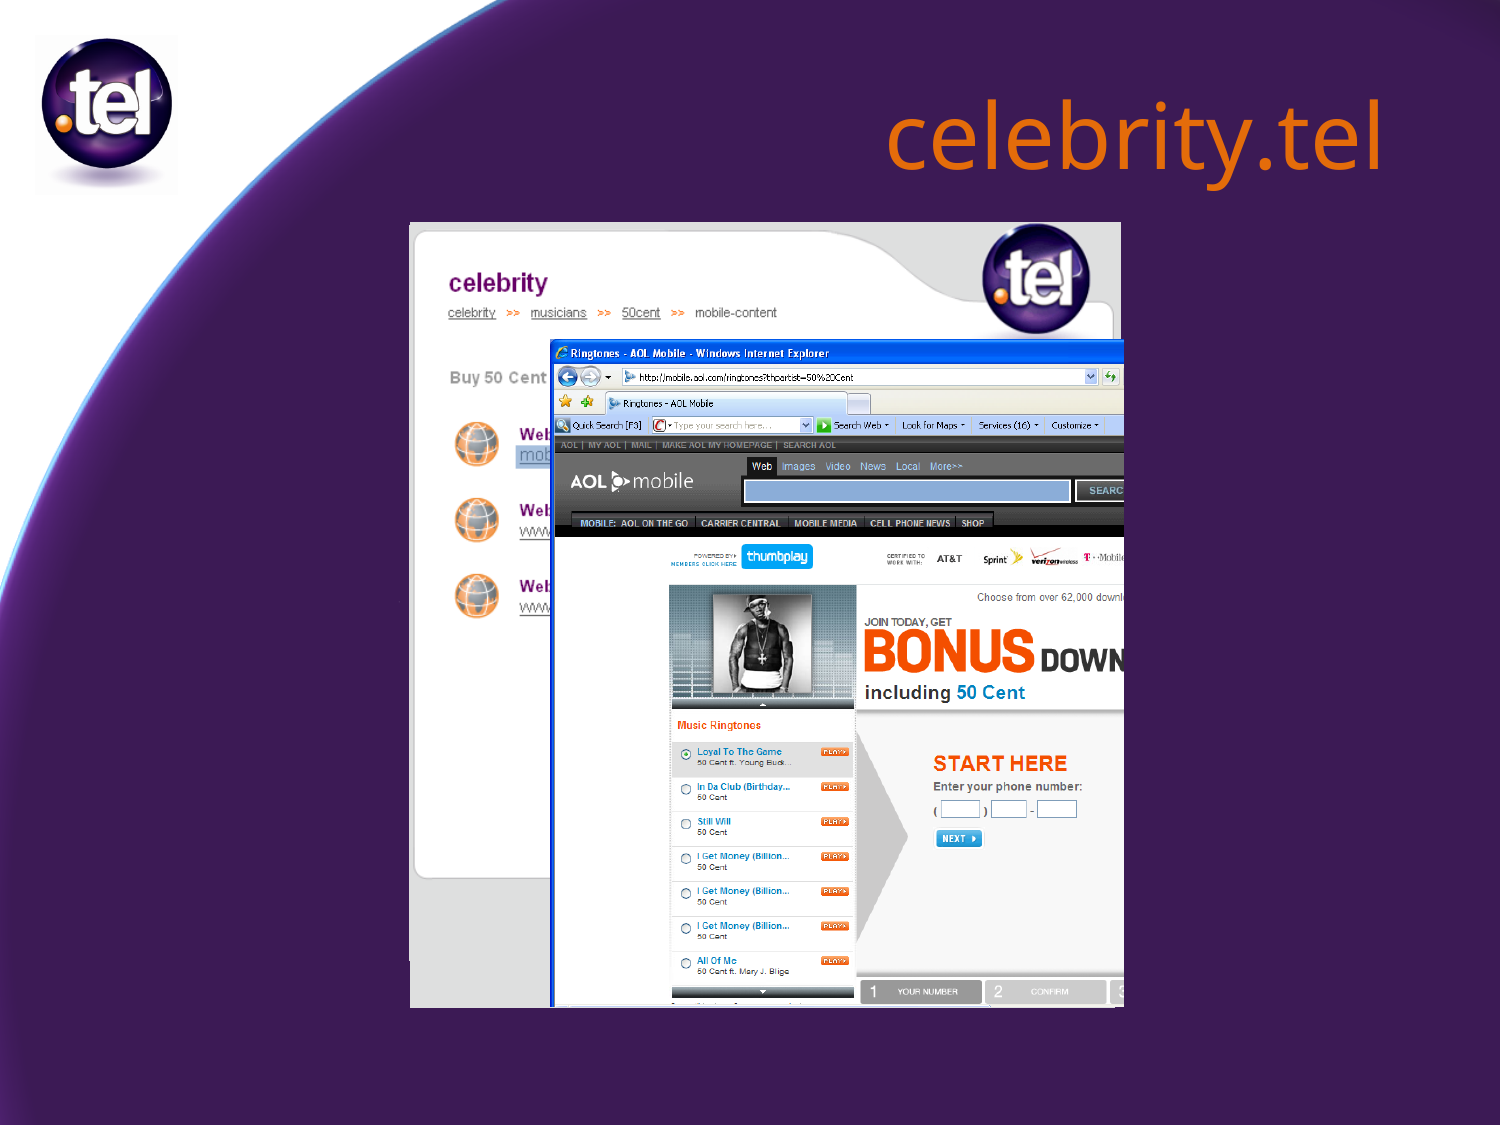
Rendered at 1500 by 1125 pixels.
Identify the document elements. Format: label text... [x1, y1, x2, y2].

picture [0, 0, 1500, 1125]
text_box celebrity.tel [869, 70, 1402, 196]
text_box [515, 445, 550, 469]
chart [550, 339, 1124, 1007]
